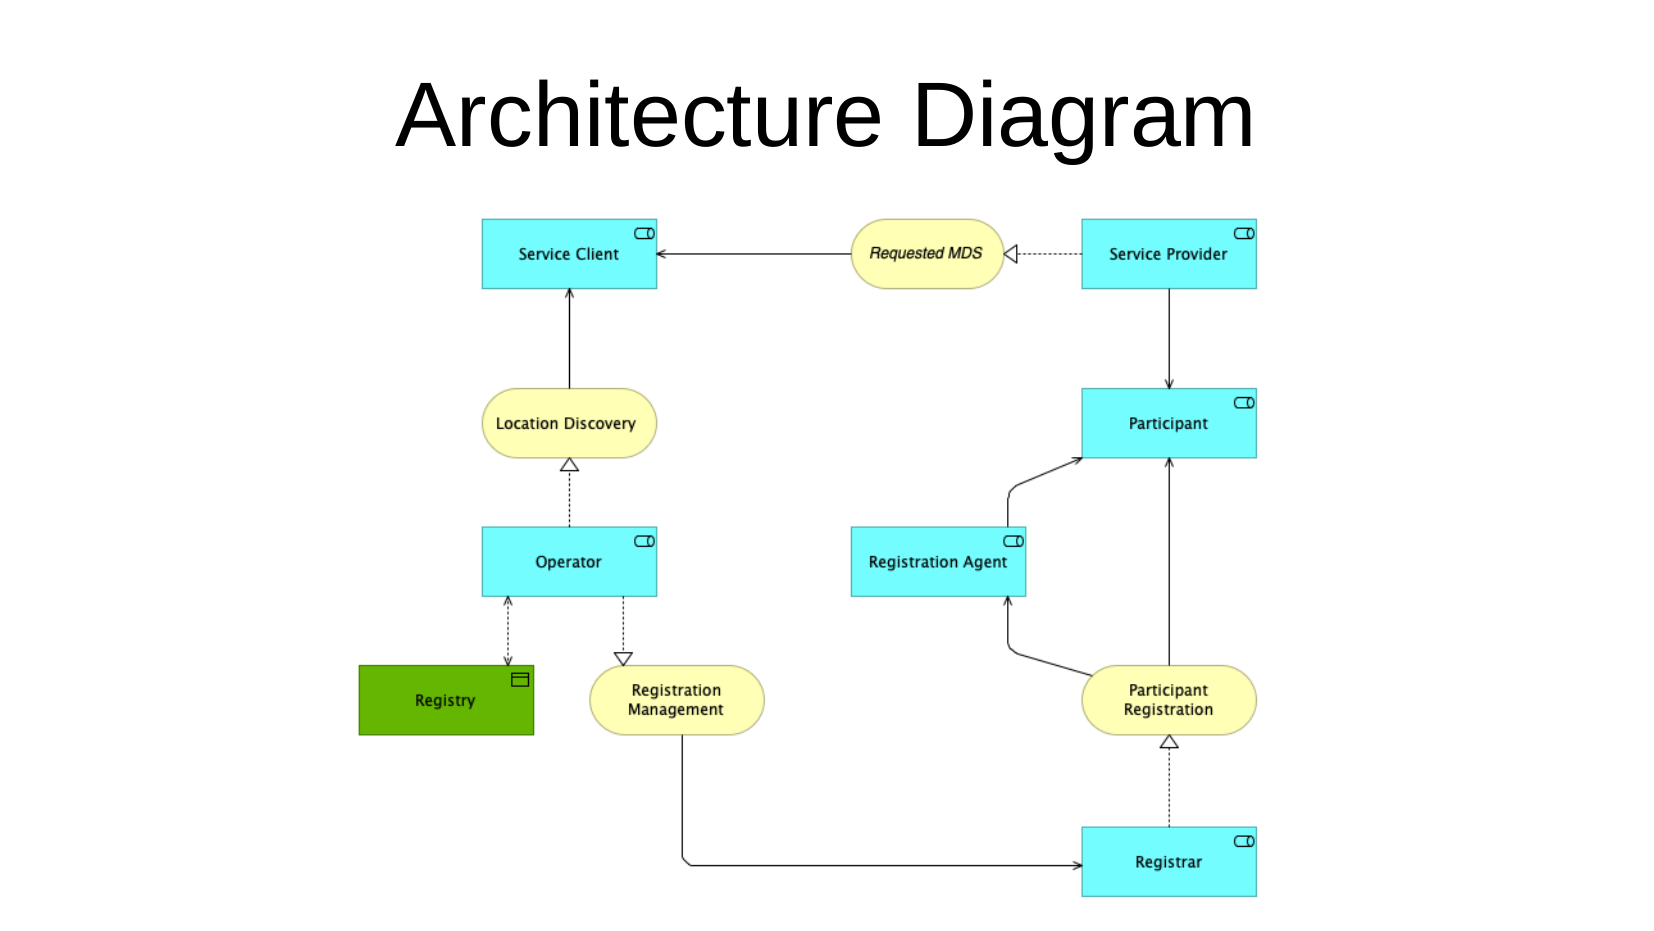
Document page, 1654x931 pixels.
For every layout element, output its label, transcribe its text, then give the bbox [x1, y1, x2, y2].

picture [346, 206, 1270, 910]
title Architecture Diagram [82, 37, 1571, 193]
